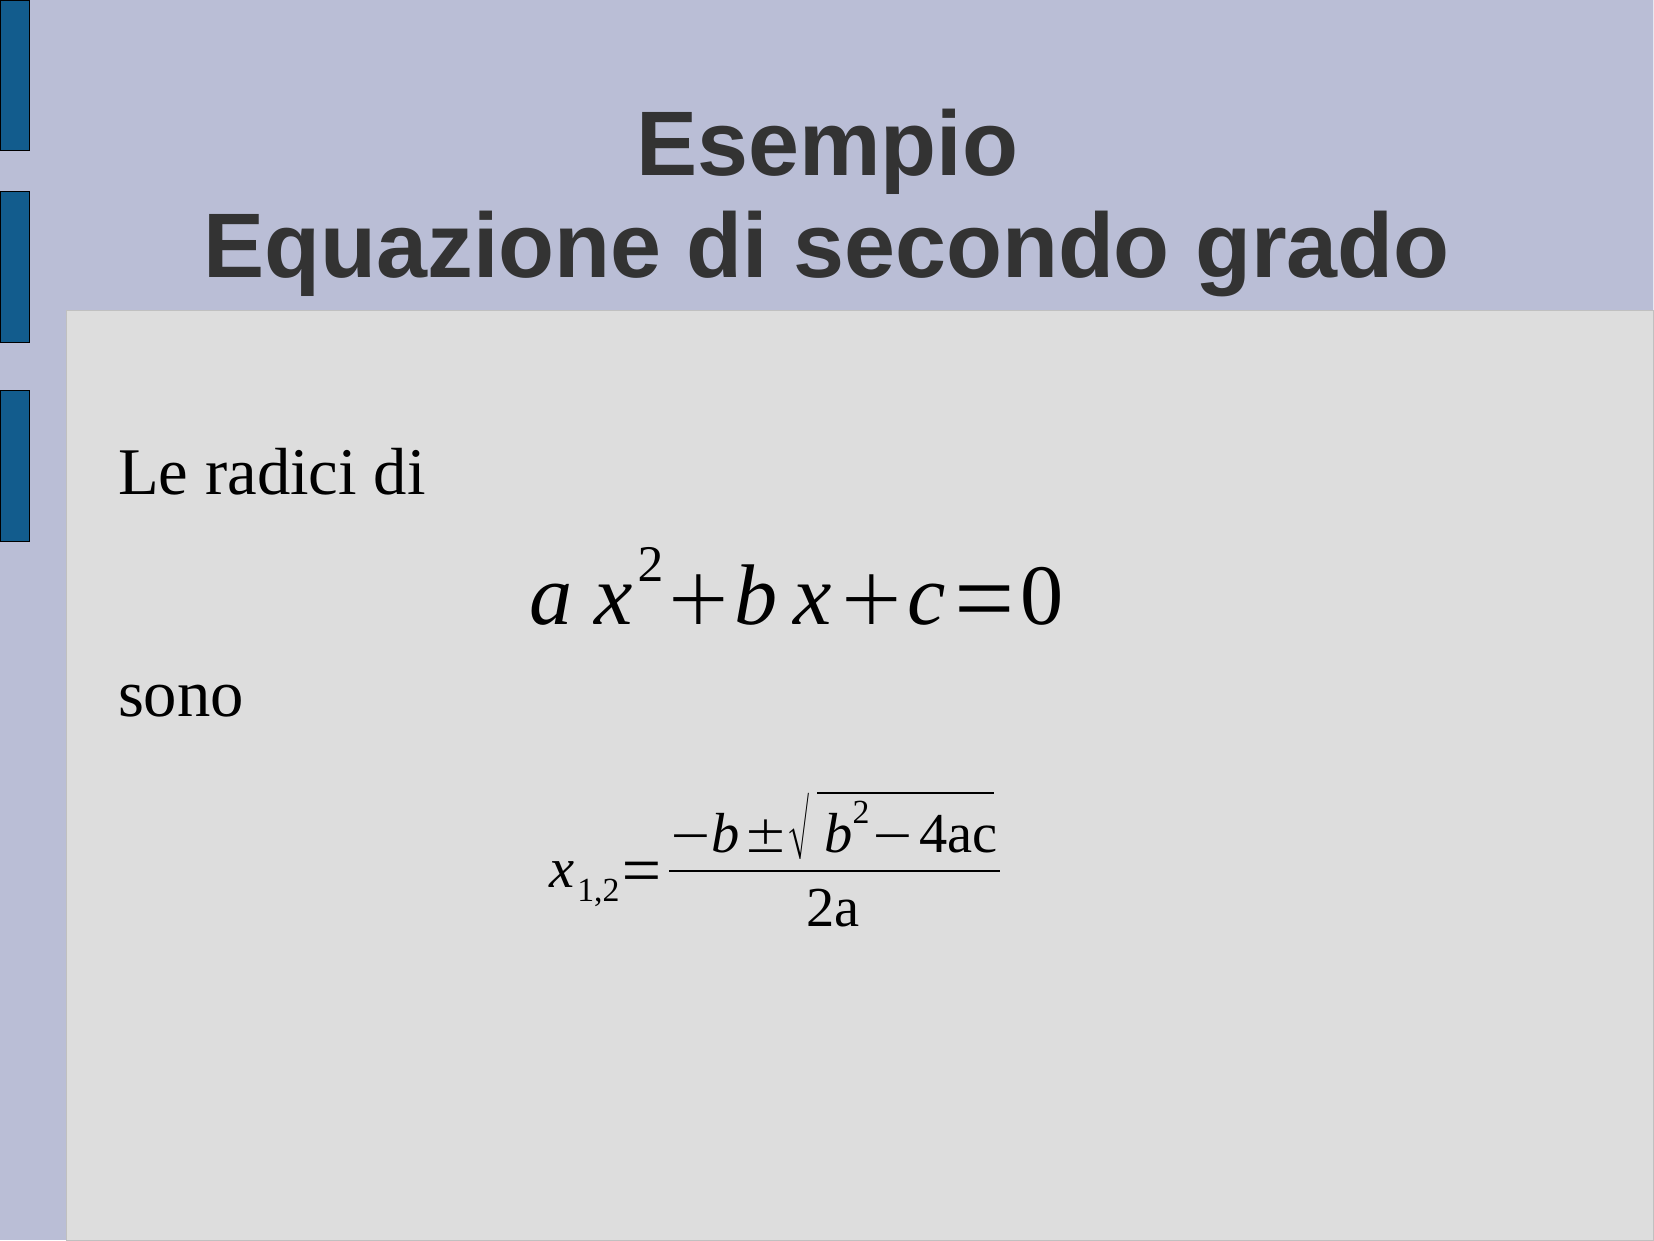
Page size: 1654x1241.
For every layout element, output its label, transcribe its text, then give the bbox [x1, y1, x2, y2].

chart [507, 533, 1083, 644]
subtitle Le radici di sono [118, 340, 1531, 1123]
chart [531, 788, 1016, 940]
title Esempio Equazione di secondo grado [121, 91, 1534, 299]
